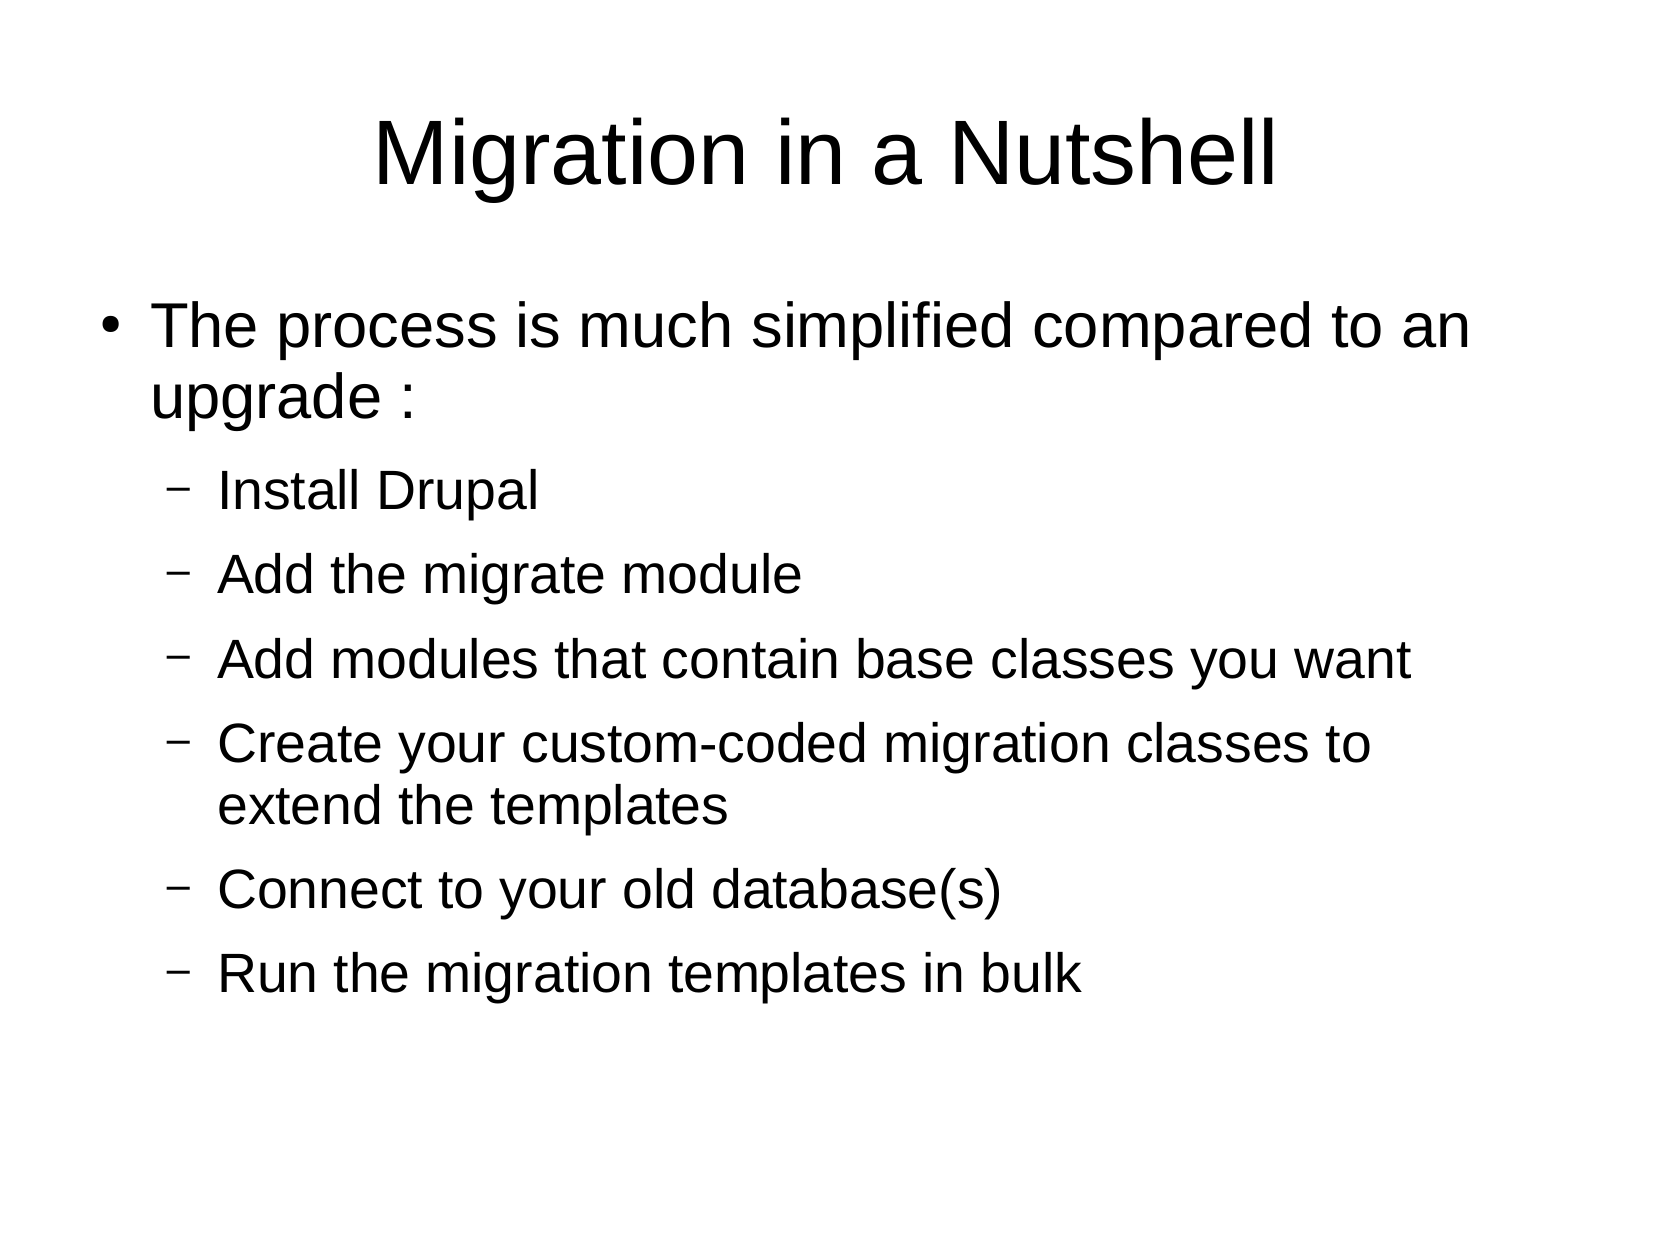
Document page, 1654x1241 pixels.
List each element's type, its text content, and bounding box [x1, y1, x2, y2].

list The process is much simplified compared to an upgrade : Install Drupal Add the migrate module Add modules that contain base classes you want Create your custom-coded migration classes to extend the templates Connect to your old database(s) Run the migration templates in bulk [82, 290, 1538, 1010]
title Migration in a Nutshell [82, 49, 1571, 257]
